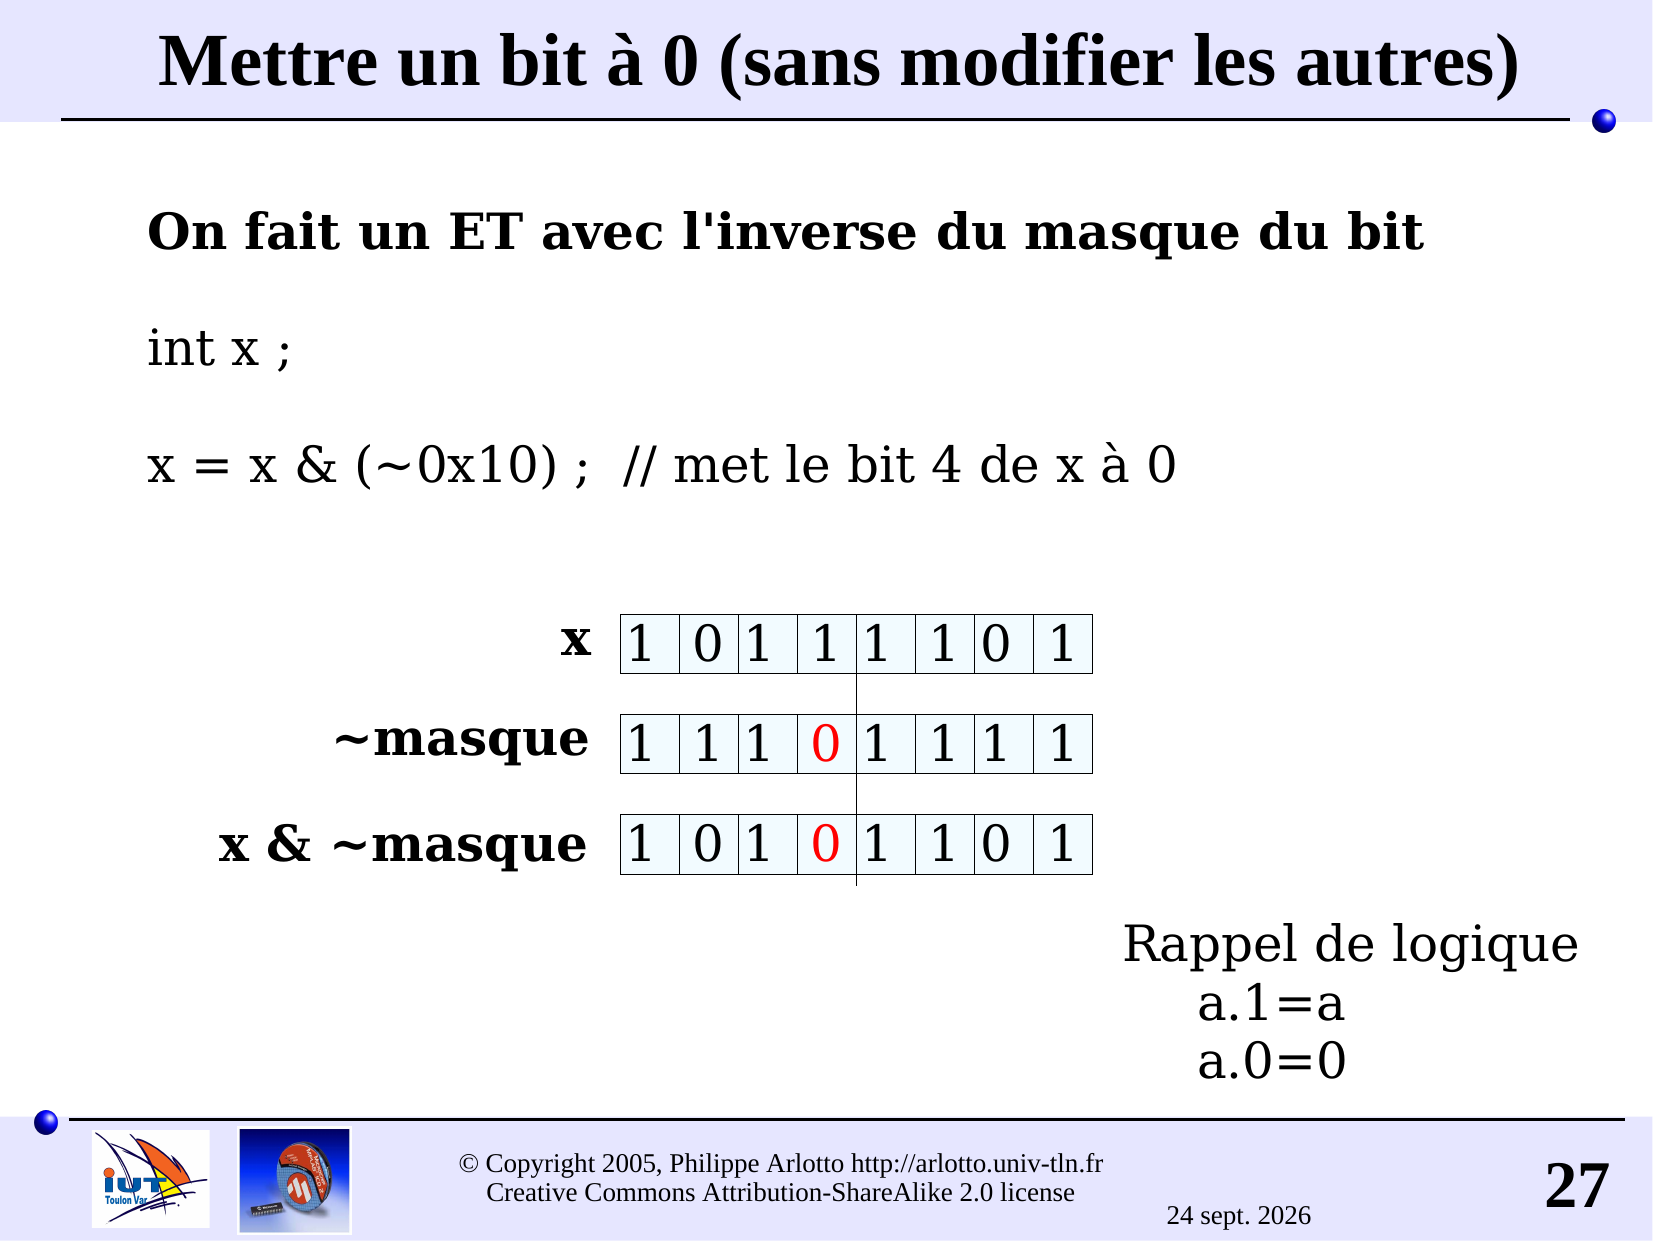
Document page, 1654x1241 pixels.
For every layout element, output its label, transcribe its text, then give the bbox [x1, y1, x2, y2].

text_box 1 [915, 714, 974, 774]
text_box 0 [679, 614, 738, 674]
text_box 1 [620, 814, 679, 875]
text_box 1 [856, 814, 915, 875]
picture [237, 1126, 352, 1235]
text_box 0 [797, 814, 856, 875]
text_box 1 [679, 714, 738, 774]
text_box 1 [1033, 814, 1093, 875]
text_box 1 [797, 614, 856, 674]
text_box 1 [620, 614, 679, 674]
text_box 1 [738, 714, 797, 774]
text_box Rappel de logique a.1=a a.0=0 [1122, 915, 1581, 1091]
text_box 1 [915, 614, 974, 674]
text_box x & ~masque [219, 814, 606, 874]
text_box x [561, 608, 591, 668]
text_box 1 [1033, 714, 1093, 774]
text_box ~masque [331, 708, 591, 768]
text_box 0 [974, 814, 1033, 875]
text_box 1 [856, 714, 915, 774]
text_box 1 [1033, 614, 1093, 674]
text_box 1 [738, 814, 797, 875]
text_box On fait un ET avec l'inverse du masque du bit int x ; x = x & (~0x10) ; // met le bit 4 de x à 0 [147, 202, 1442, 494]
text_box 1 [620, 714, 679, 774]
text_box 1 [974, 714, 1033, 774]
text_box 0 [797, 714, 856, 774]
text_box 1 [915, 814, 974, 875]
title Mettre un bit à 0 (sans modifier les autres) [95, 11, 1585, 110]
text_box 1 [856, 614, 915, 674]
text_box 0 [679, 814, 738, 875]
text_box 1 [738, 614, 797, 674]
text_box 0 [974, 614, 1033, 674]
